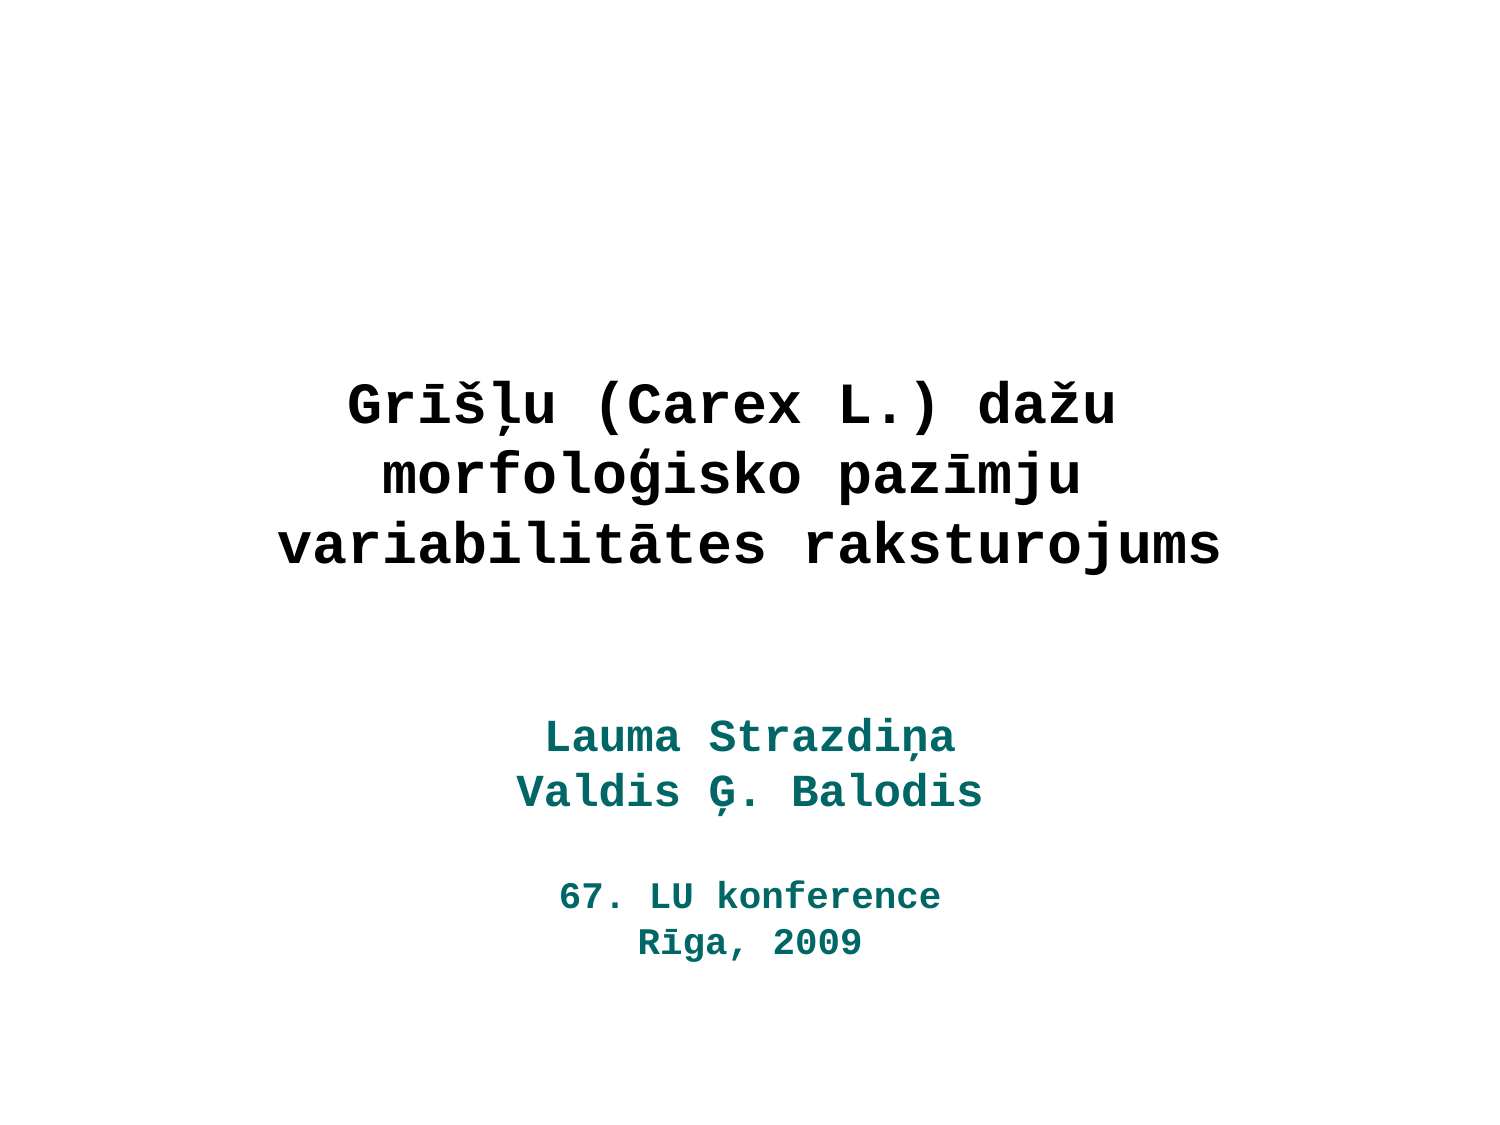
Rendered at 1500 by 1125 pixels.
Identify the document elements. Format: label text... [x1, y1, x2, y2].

text_box Lauma Strazdiņa Valdis Ģ. Balodis 67. LU konference Rīga, 2009 [225, 708, 1276, 997]
title Grīšļu (Carex L.) dažu morfoloģisko pazīmju variabilitātes raksturojums [112, 349, 1388, 591]
